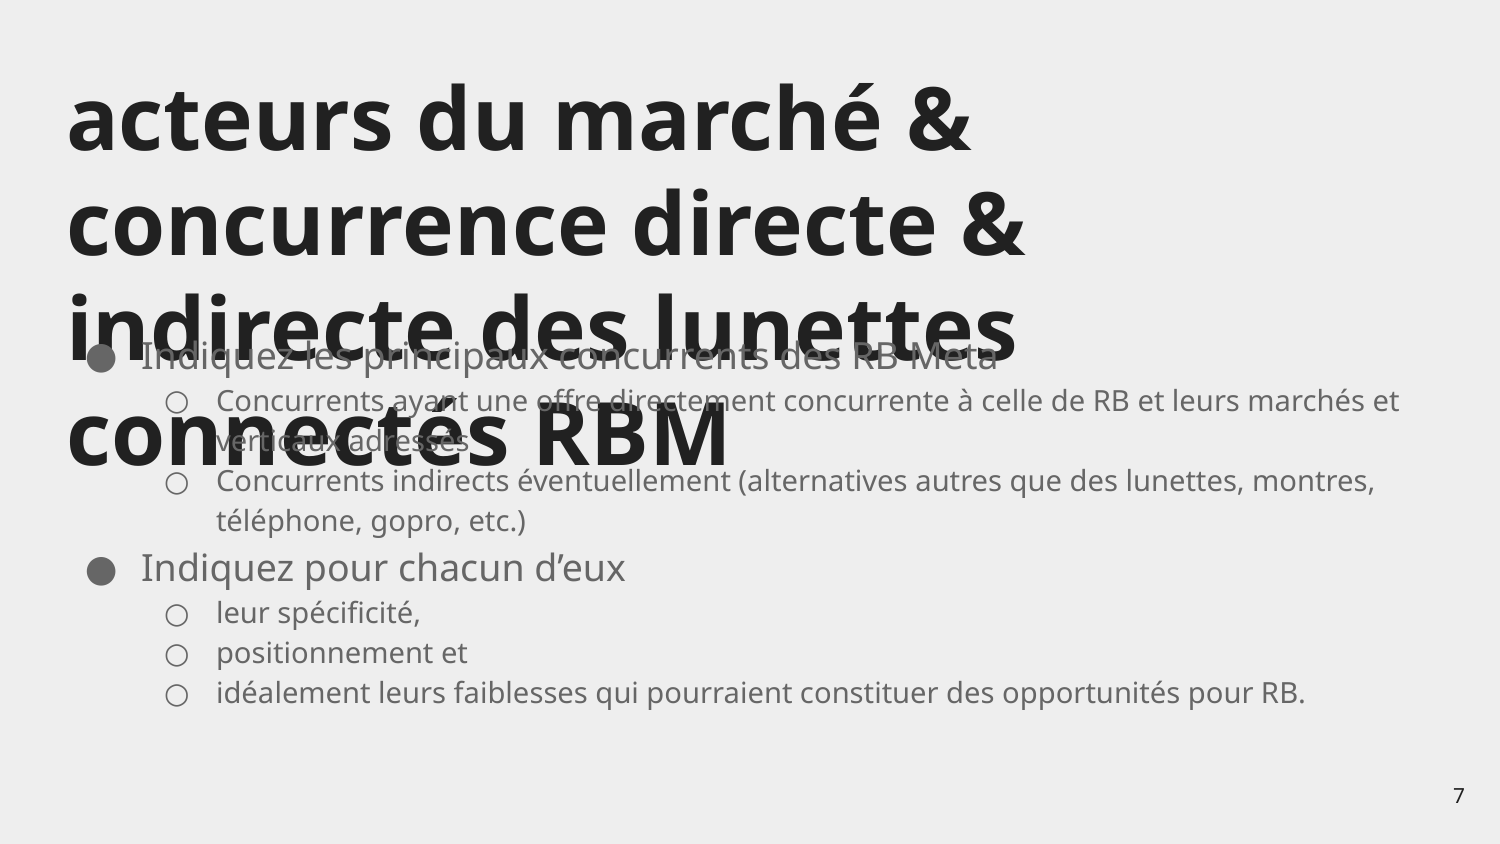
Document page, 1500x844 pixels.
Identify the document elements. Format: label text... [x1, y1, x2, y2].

list Indiquez les principaux concurrents des RB Meta Concurrents ayant une offre directement concurrente à celle de RB et leurs marchés et verticaux adressés Concurrents indirects éventuellement (alternatives autres que des lunettes, montres, téléphone, gopro, etc.) Indiquez pour chacun d’eux leur spécificité, positionnement et idéalement leurs faiblesses qui pourraient constituer des opportunités pour RB. [51, 310, 1449, 811]
slide_number <number> [1389, 764, 1480, 830]
title acteurs du marché & concurrence directe & indirecte des lunettes connectés RBM [51, 48, 1449, 180]
